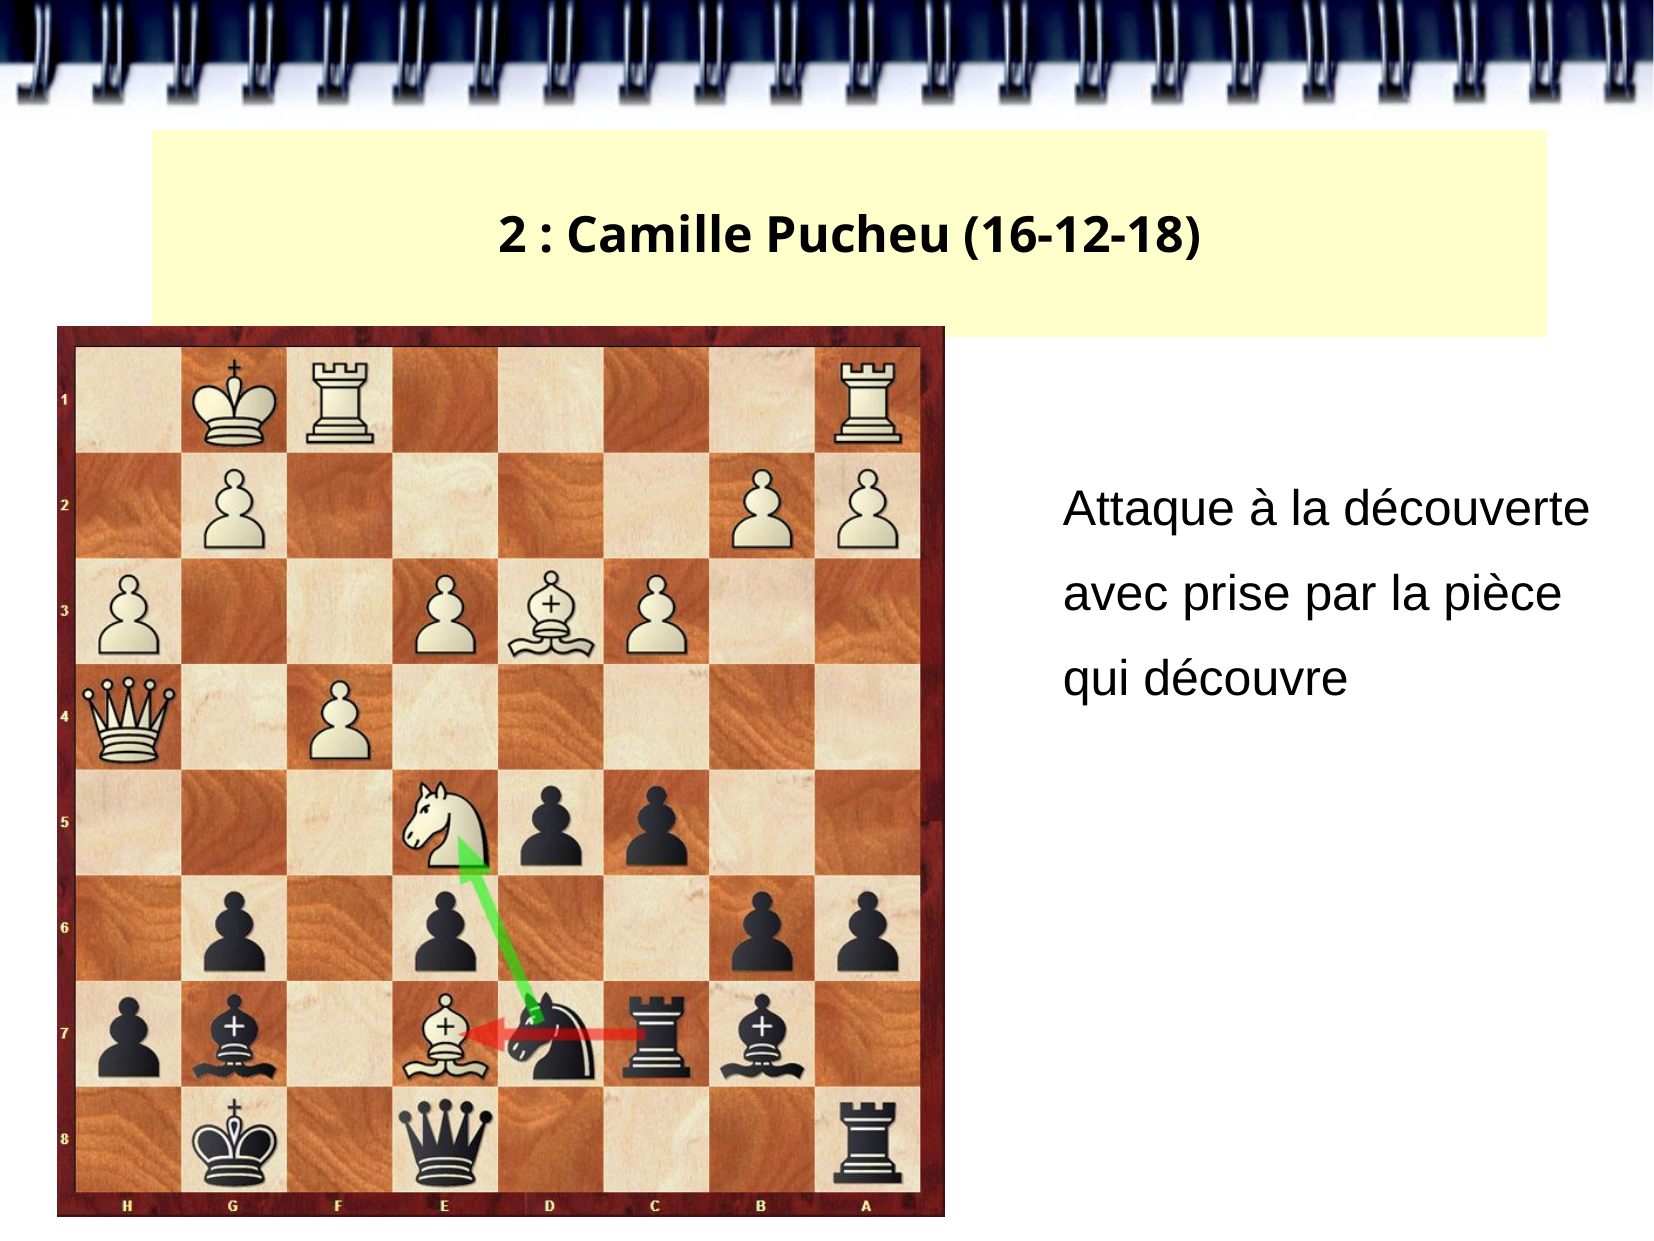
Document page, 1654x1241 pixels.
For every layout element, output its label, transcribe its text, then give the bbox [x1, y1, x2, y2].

title 2 : Camille Pucheu (16-12-18) [151, 129, 1548, 337]
picture [0, 0, 1654, 121]
picture [57, 326, 945, 1217]
list Attaque à la découverte avec prise par la pièce qui découvre [992, 295, 1654, 1183]
